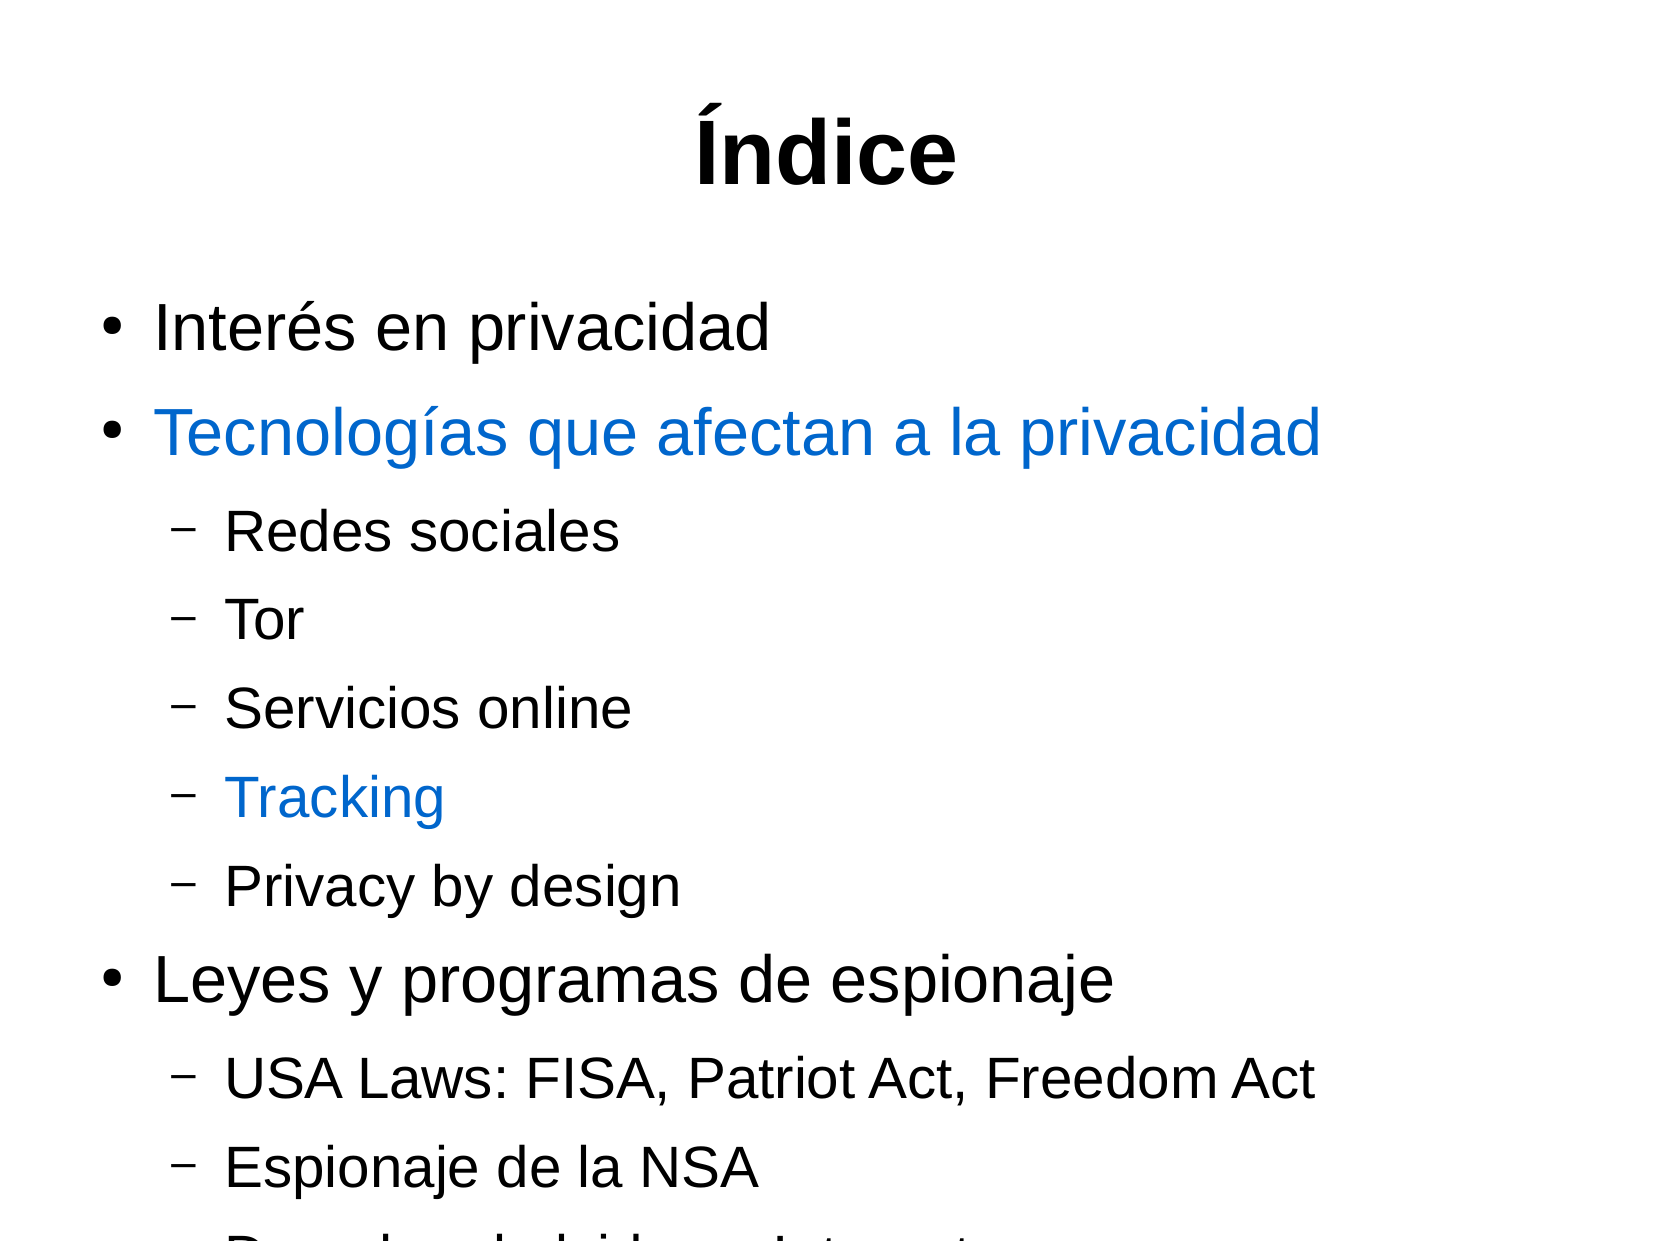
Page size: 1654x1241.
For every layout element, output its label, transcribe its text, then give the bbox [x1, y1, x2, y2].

title Índice [82, 49, 1571, 257]
list Interés en privacidad Tecnologías que afectan a la privacidad Redes sociales Tor Servicios online Tracking Privacy by design Leyes y programas de espionaje USA Laws: FISA, Patriot Act, Freedom Act Espionaje de la NSA Derecho al olvido en Internet Cibercrimen y privacidad [82, 290, 1571, 1010]
